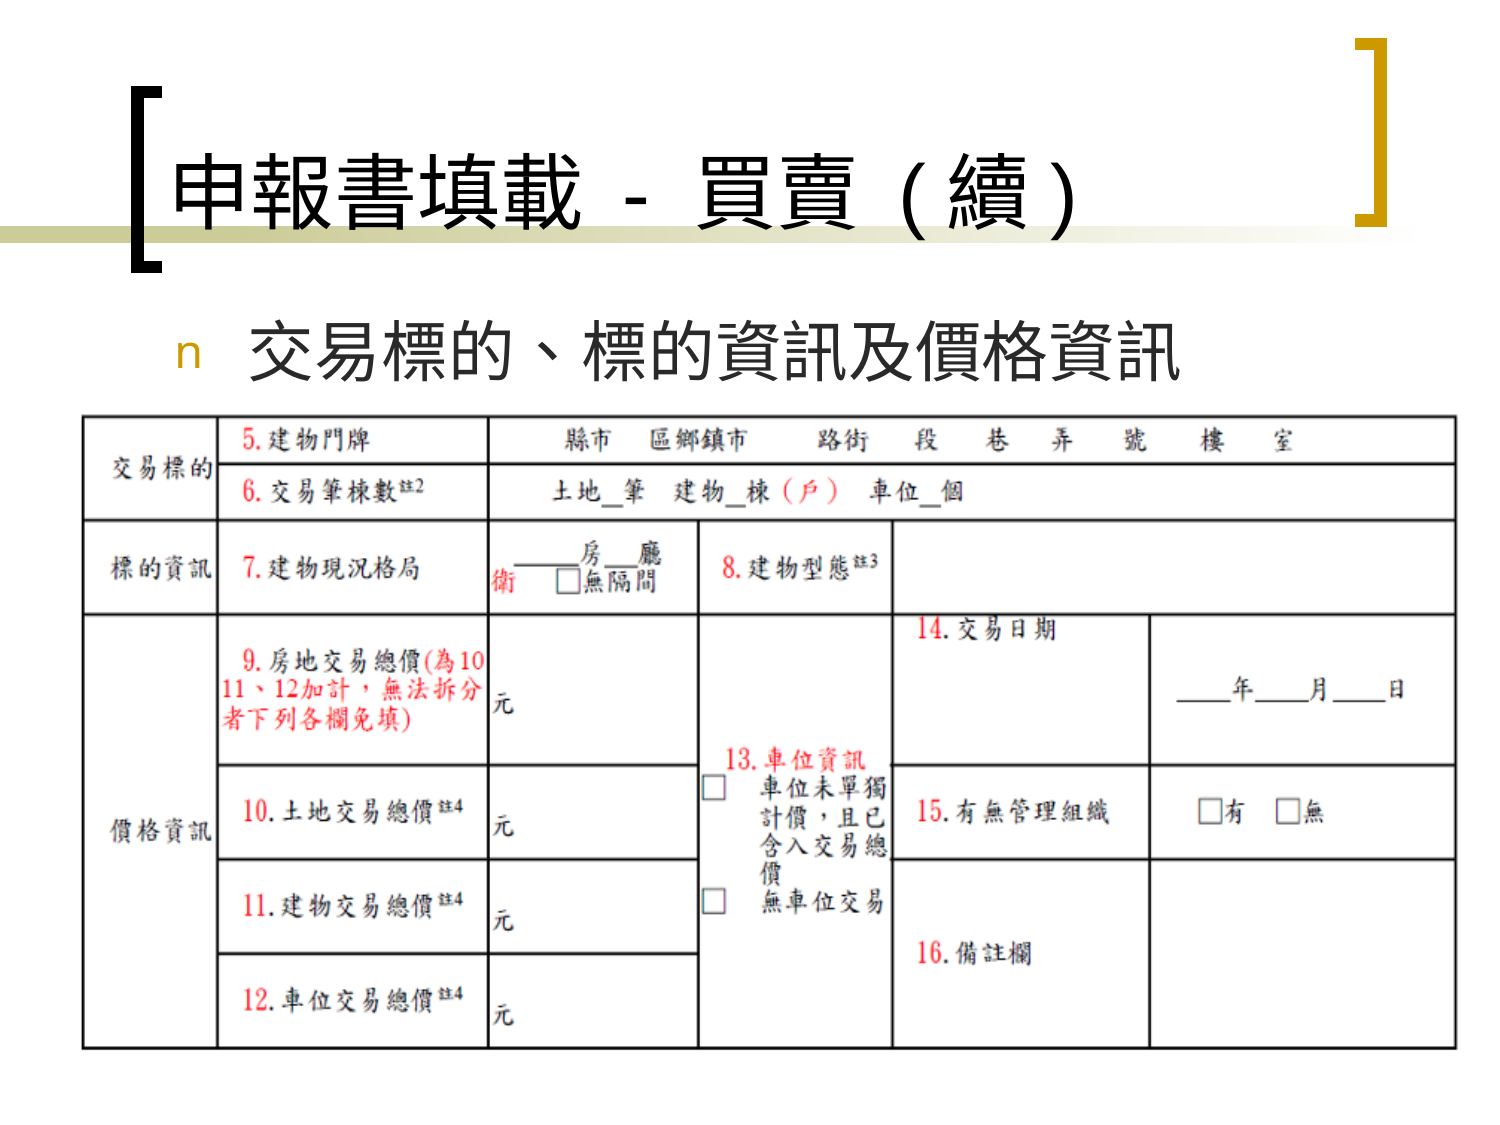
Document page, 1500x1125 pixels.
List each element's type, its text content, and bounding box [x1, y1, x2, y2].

list 交易標的、標的資訊及價格資訊 [159, 302, 1417, 397]
picture [76, 397, 1459, 1053]
title 申報書填載 - 買賣 (續) [152, 15, 1328, 248]
